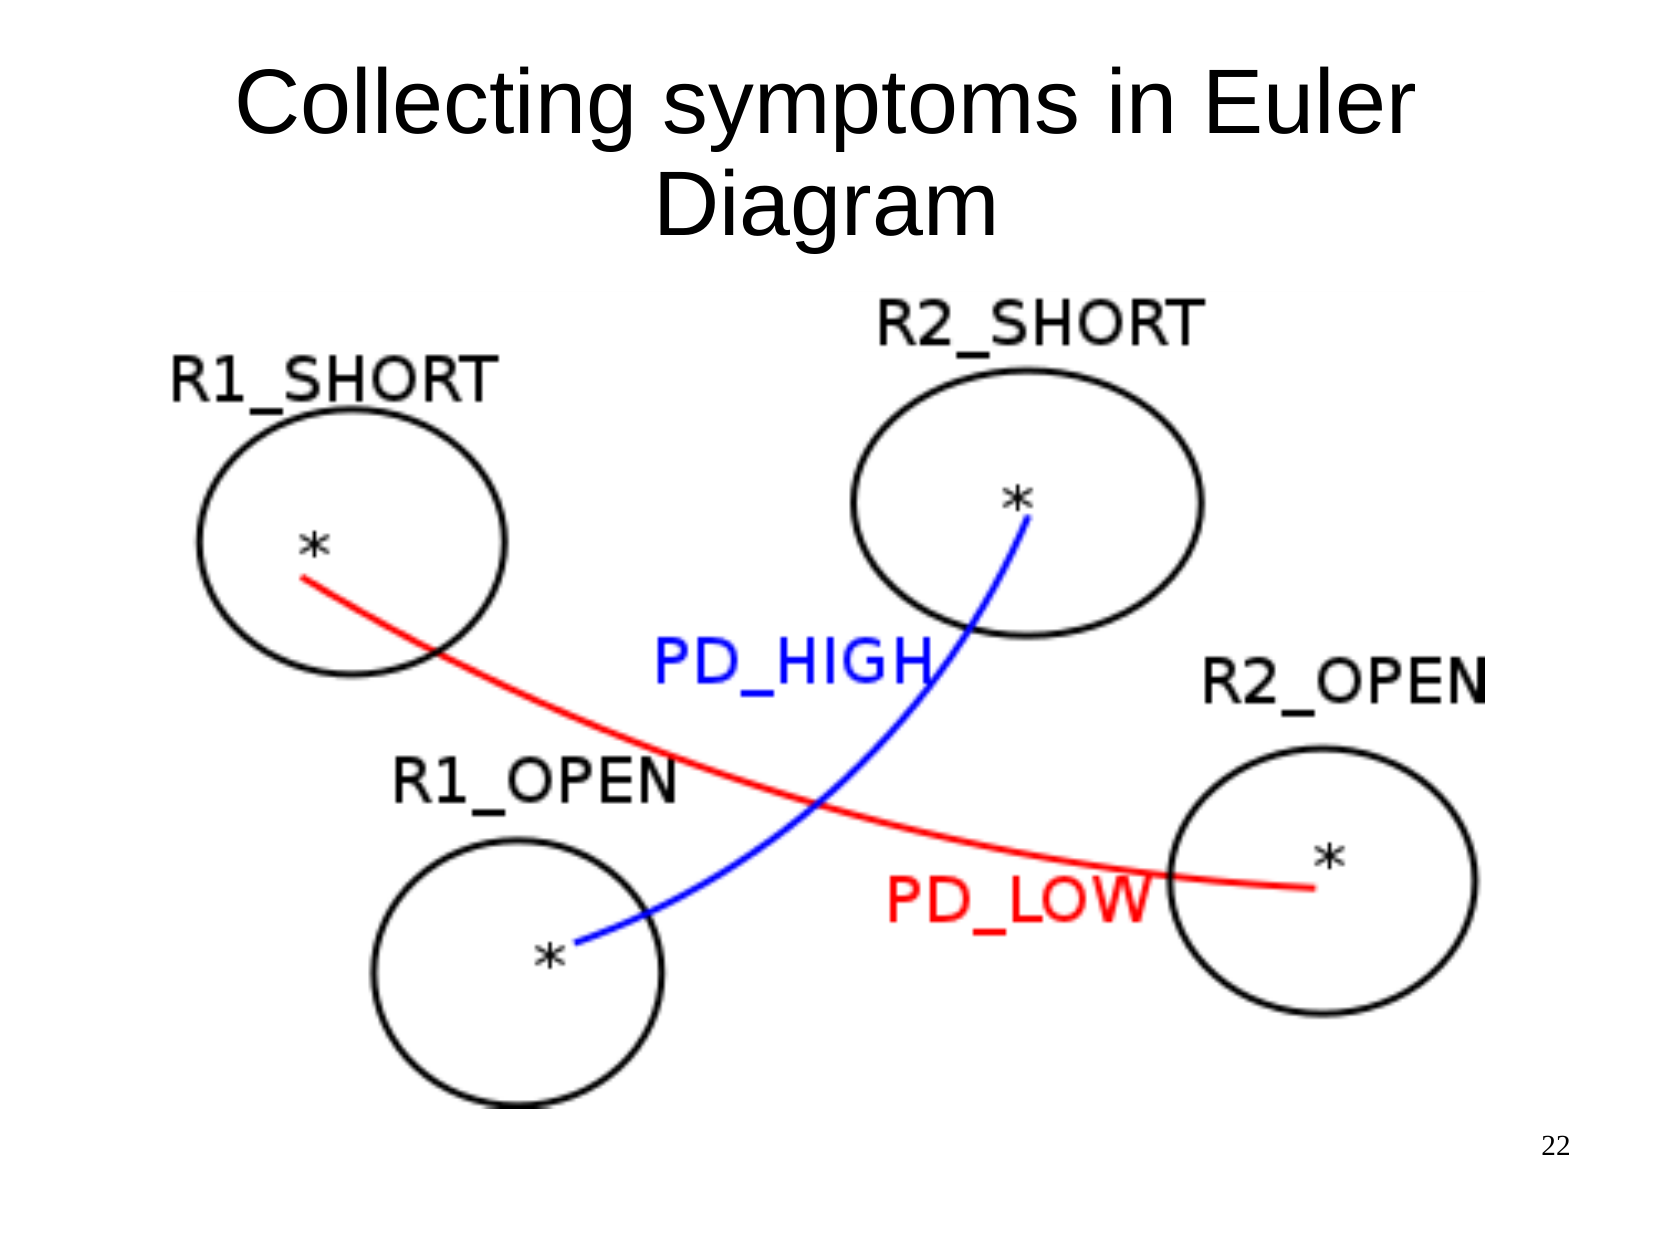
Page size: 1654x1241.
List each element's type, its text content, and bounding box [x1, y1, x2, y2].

title Collecting symptoms in Euler Diagram [82, 49, 1571, 257]
picture [168, 290, 1485, 1109]
